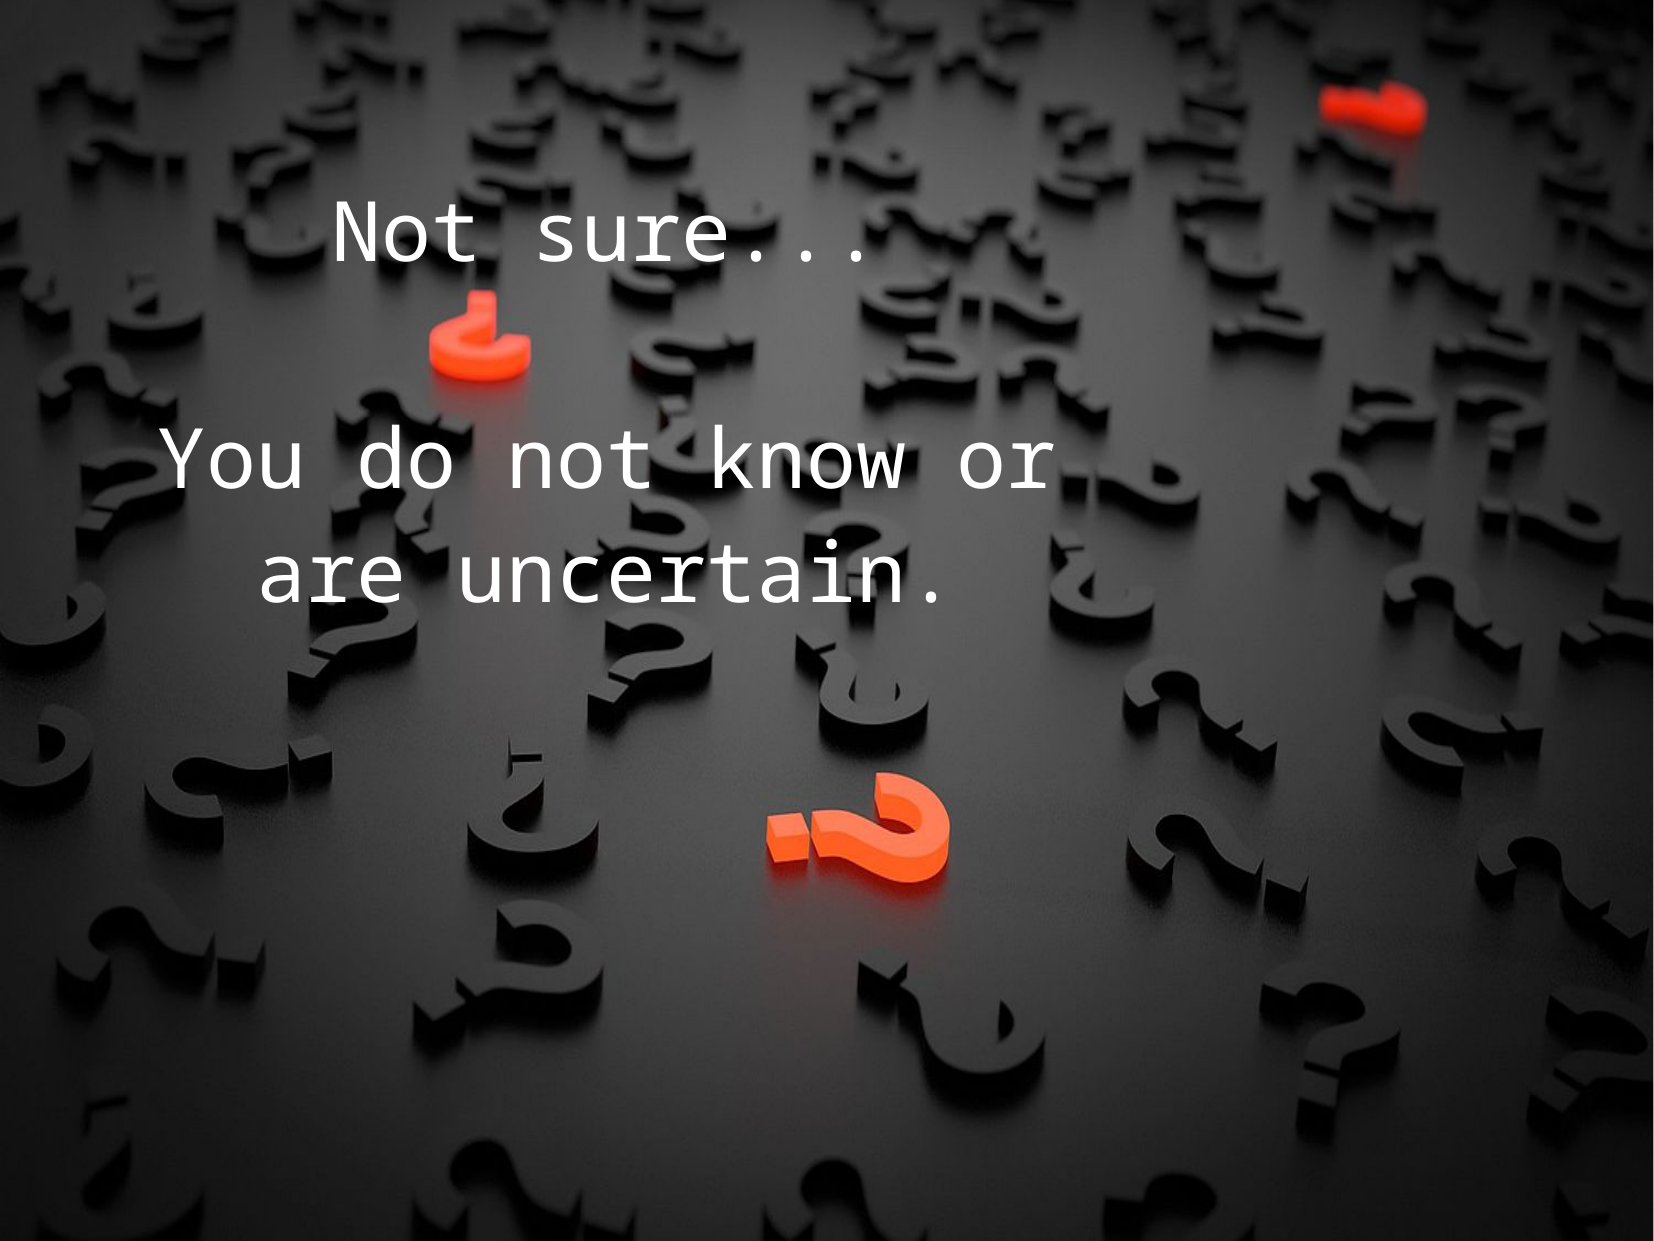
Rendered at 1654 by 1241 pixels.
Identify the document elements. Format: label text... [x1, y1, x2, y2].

text_box Not sure... You do not know or are uncertain. [141, 165, 1087, 514]
picture [0, 0, 1654, 1241]
